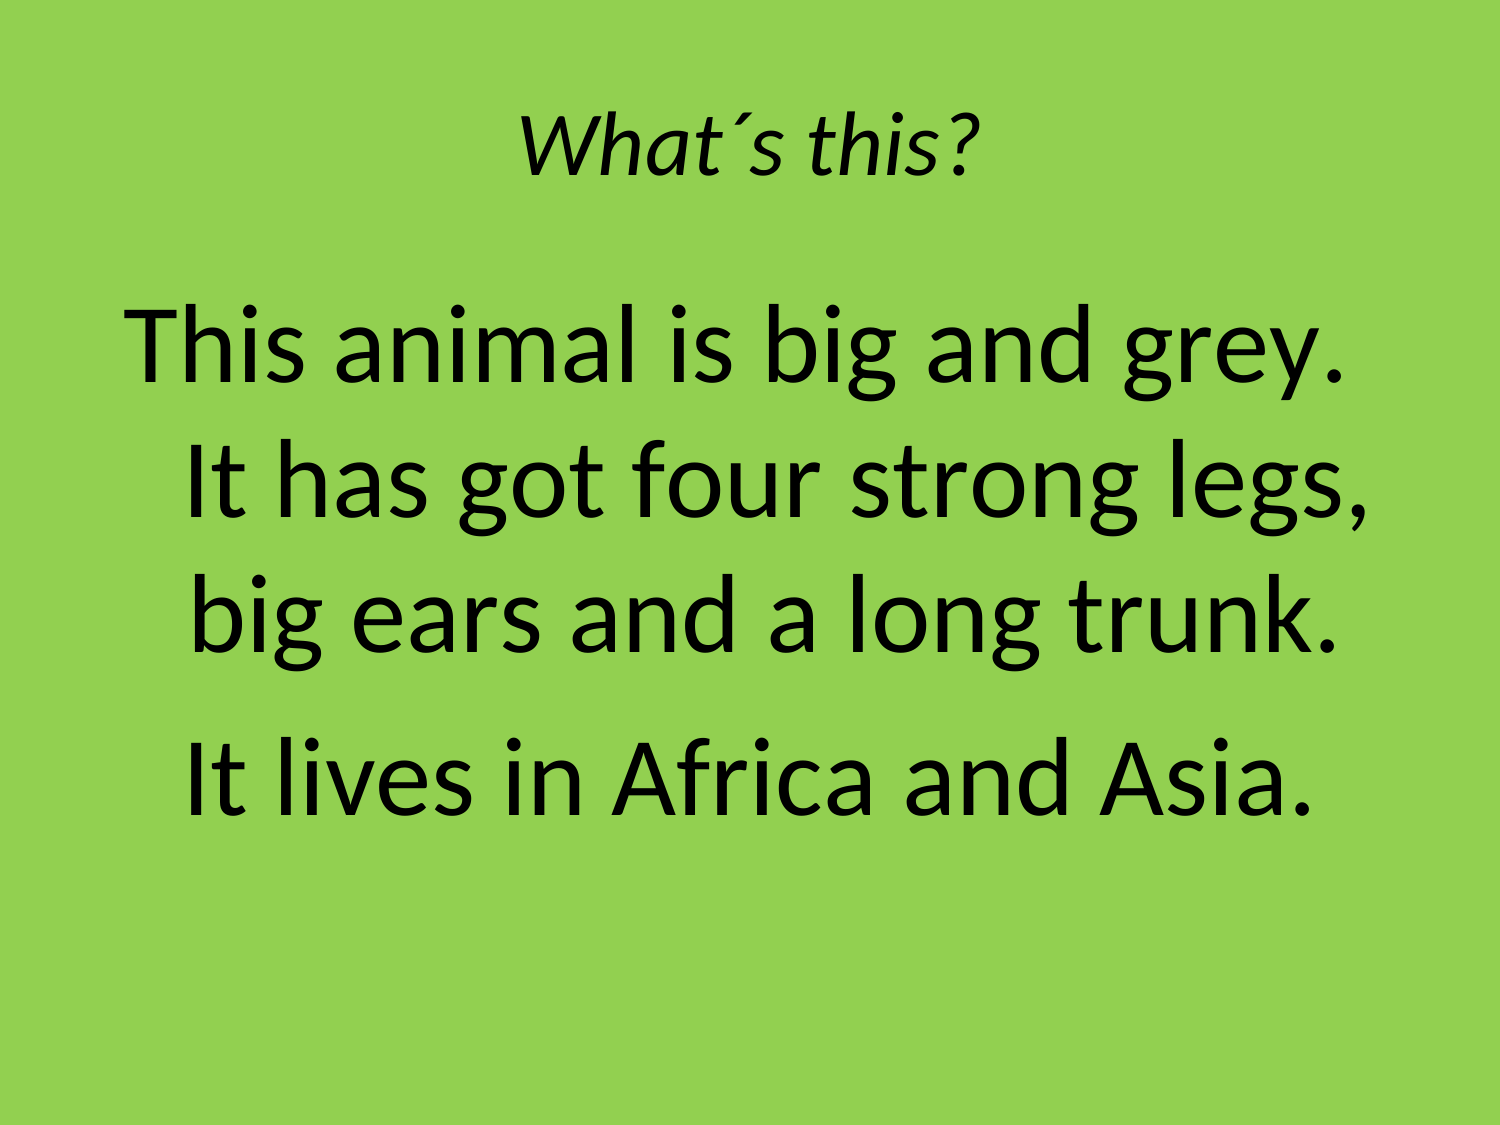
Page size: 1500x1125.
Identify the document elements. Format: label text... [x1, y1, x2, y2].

list This animal is big and grey. It has got four strong legs, big ears and a long trunk. It lives in Africa and Asia. [75, 262, 1426, 1009]
title What´s this? [75, 45, 1426, 233]
